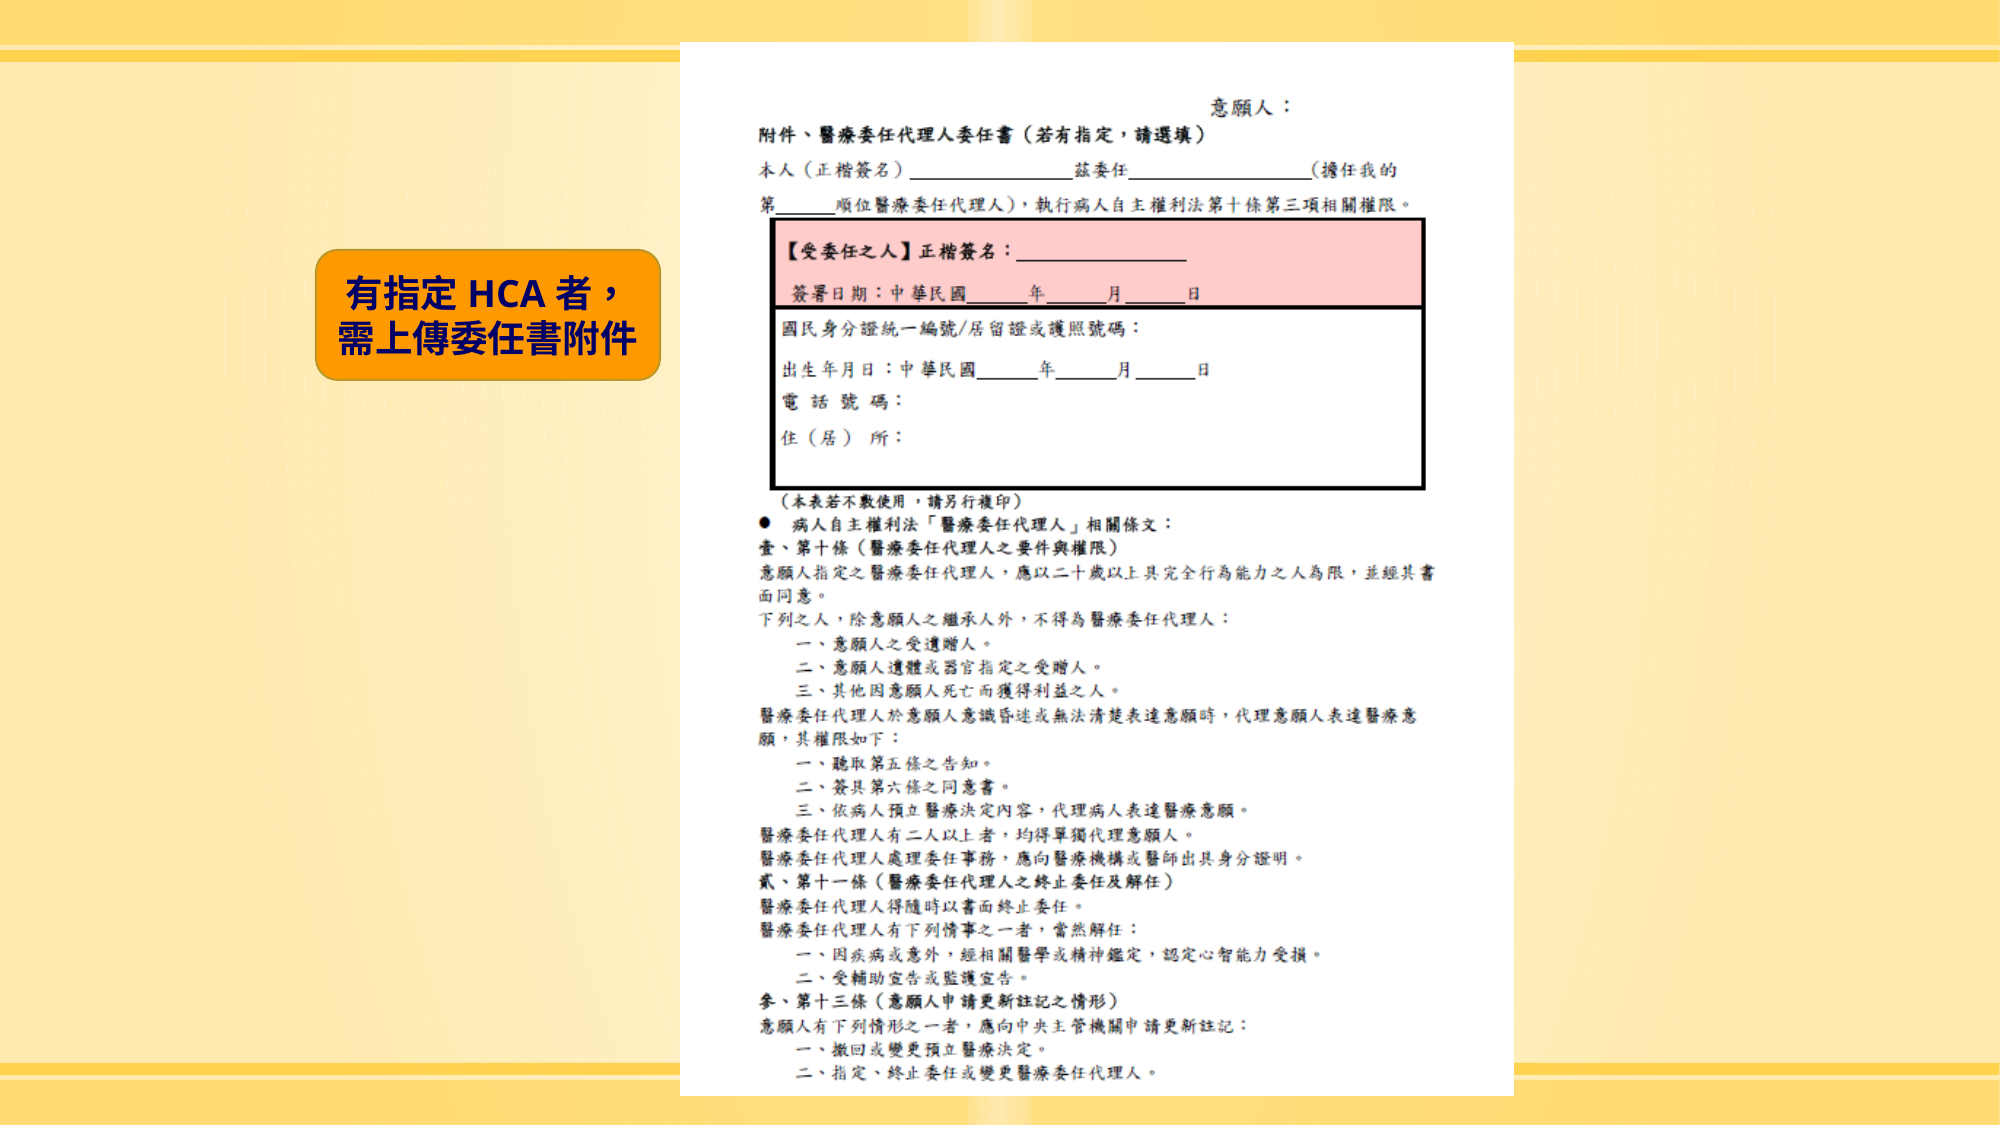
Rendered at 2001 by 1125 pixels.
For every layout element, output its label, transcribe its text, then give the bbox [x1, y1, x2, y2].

picture [680, 42, 1514, 1096]
text_box 有指定HCA者，需上傳委任書附件 [315, 249, 661, 380]
